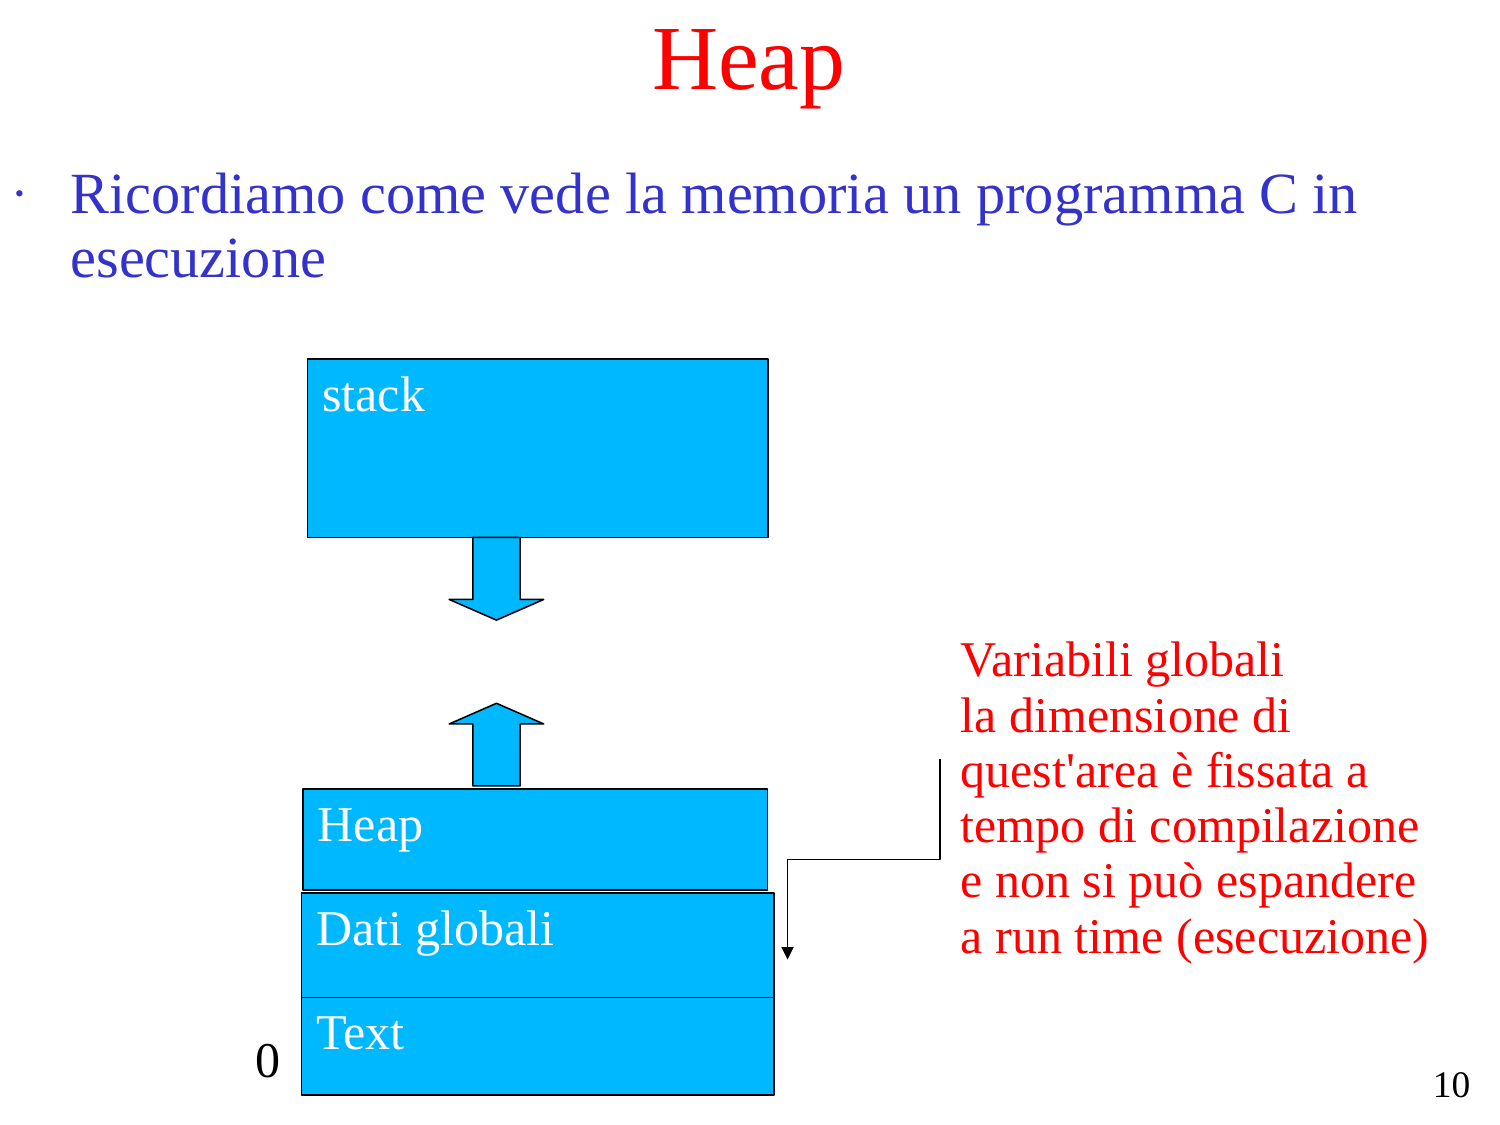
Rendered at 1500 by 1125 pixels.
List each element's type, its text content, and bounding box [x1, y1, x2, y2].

text_box [449, 703, 544, 786]
text_box stack [307, 359, 769, 538]
text_box [449, 537, 544, 621]
text_box Heap [303, 789, 768, 891]
text_box Variabili globali la dimensione di quest'area è fissata a tempo di compilazione e non si può espandere a run time (esecuzione) [946, 624, 1445, 972]
slide_number 10 [1416, 1056, 1486, 1123]
text_box 0 [240, 1025, 296, 1096]
list Ricordiamo come vede la memoria un programma C in esecuzione [0, 154, 1486, 894]
title Heap [99, 0, 1375, 154]
text_box Dati globali [301, 893, 775, 998]
text_box Text [301, 998, 775, 1095]
